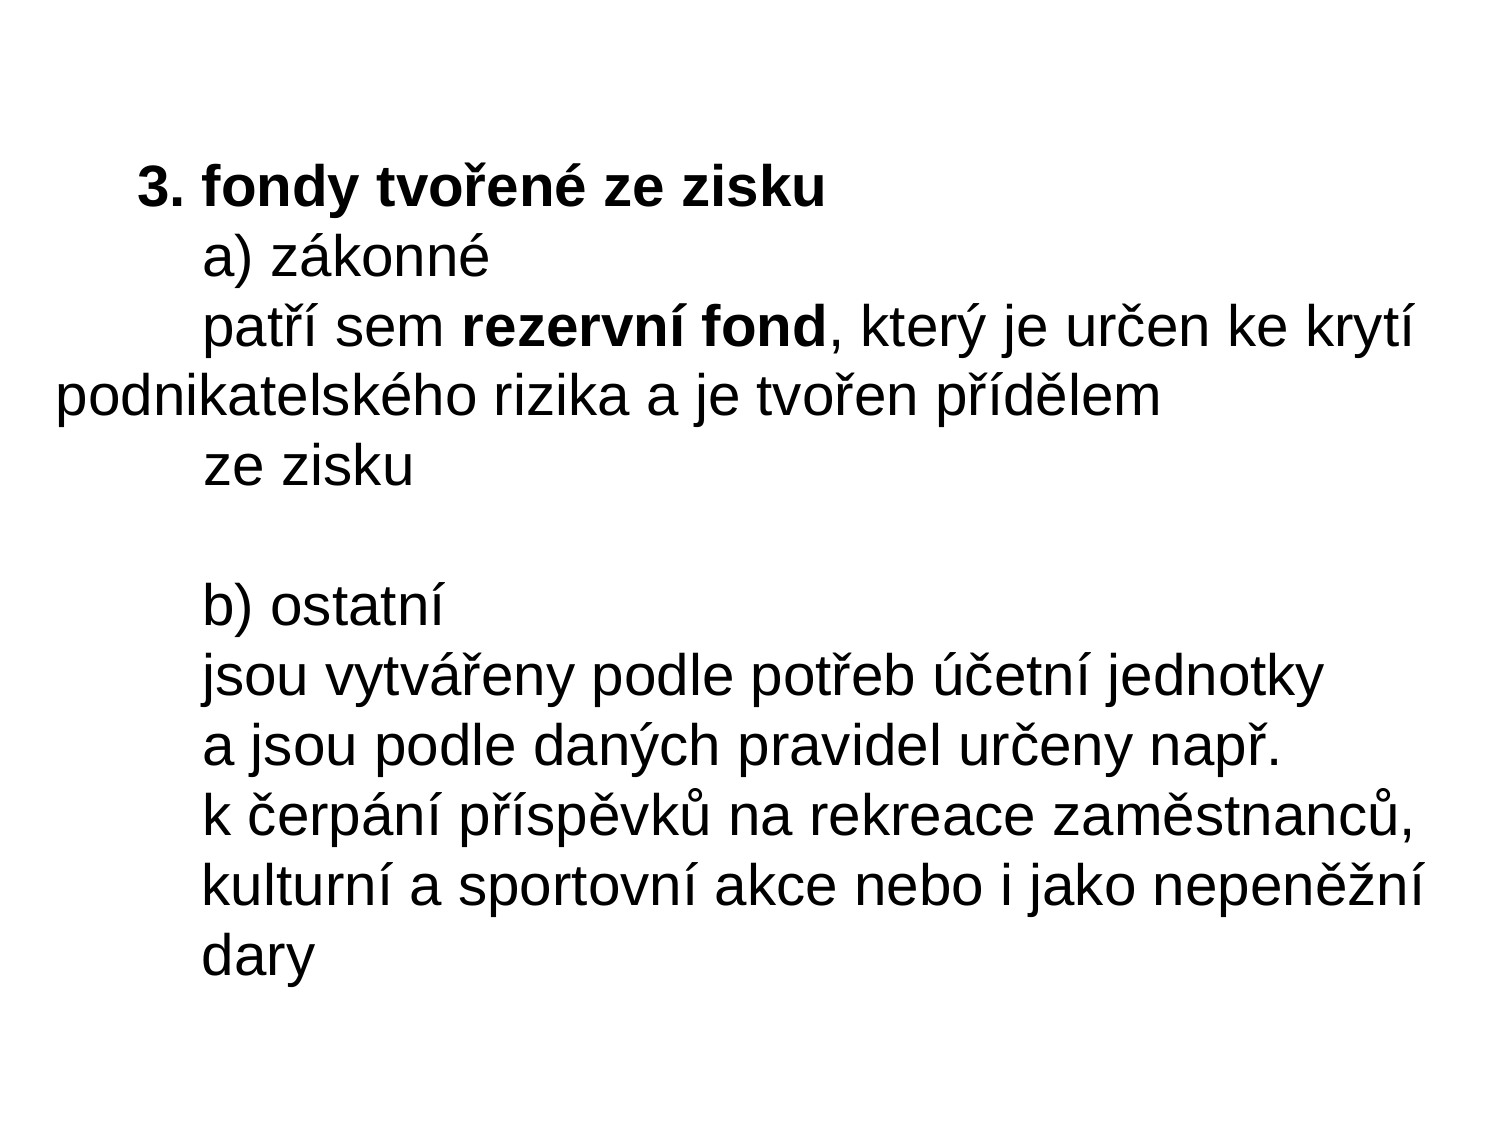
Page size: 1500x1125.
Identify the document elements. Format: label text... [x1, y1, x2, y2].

text_box 3. fondy tvořené ze zisku a) zákonné patří sem rezervní fond, který je určen ke krytí podnikatelského rizika a je tvořen přídělem ze zisku b) ostatní jsou vytvářeny podle potřeb účetní jednotky a jsou podle daných pravidel určeny např. k čerpání příspěvků na rekreace zaměstnanců, kulturní a sportovní akce nebo i jako nepeněžní dary [41, 0, 1459, 1125]
